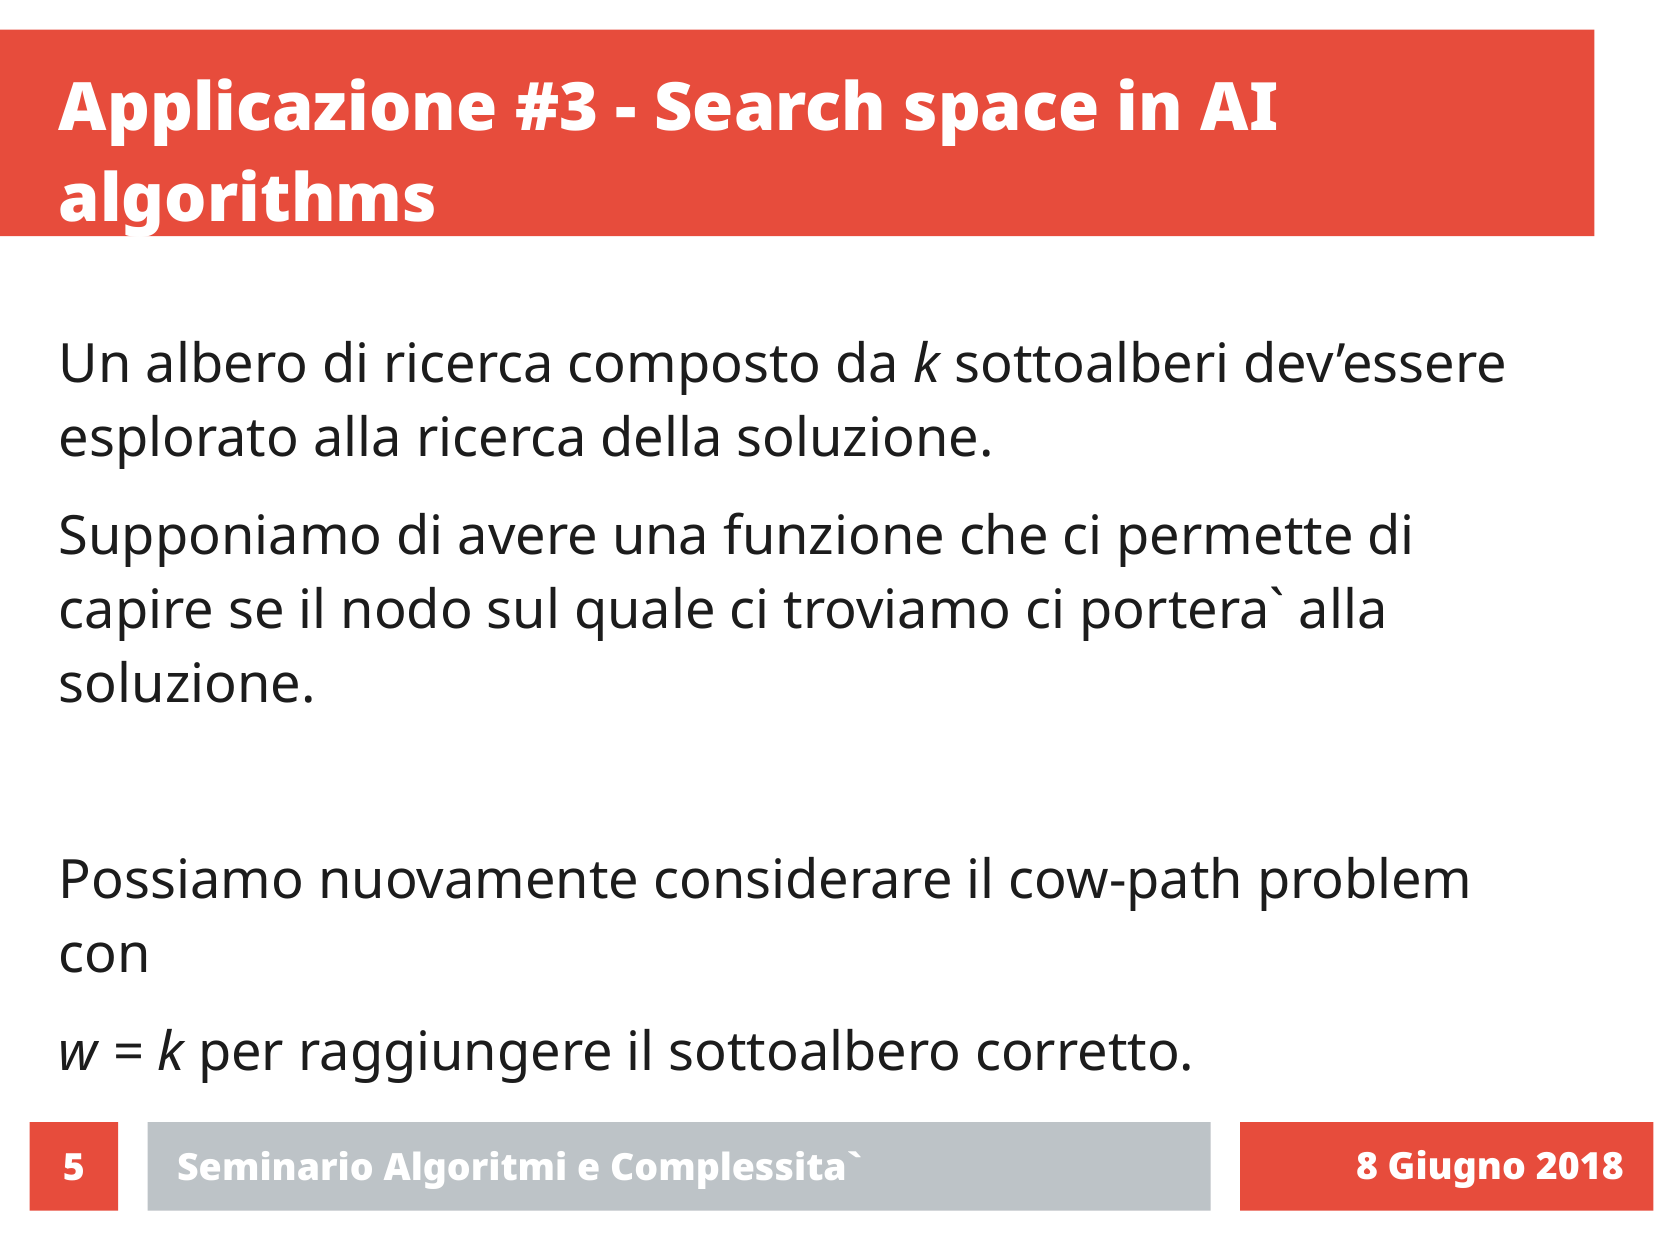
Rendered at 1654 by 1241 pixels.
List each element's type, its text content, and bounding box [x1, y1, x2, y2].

title Applicazione #3 - Search space in AI algorithms [59, 59, 1595, 207]
list Un albero di ricerca composto da k sottoalberi dev’essere esplorato alla ricerca della soluzione. Supponiamo di avere una funzione che ci permette di capire se il nodo sul quale ci troviamo ci portera` alla soluzione. Possiamo nuovamente considerare il cow-path problem con w = k per raggiungere il sottoalbero corretto. [59, 324, 1565, 1093]
